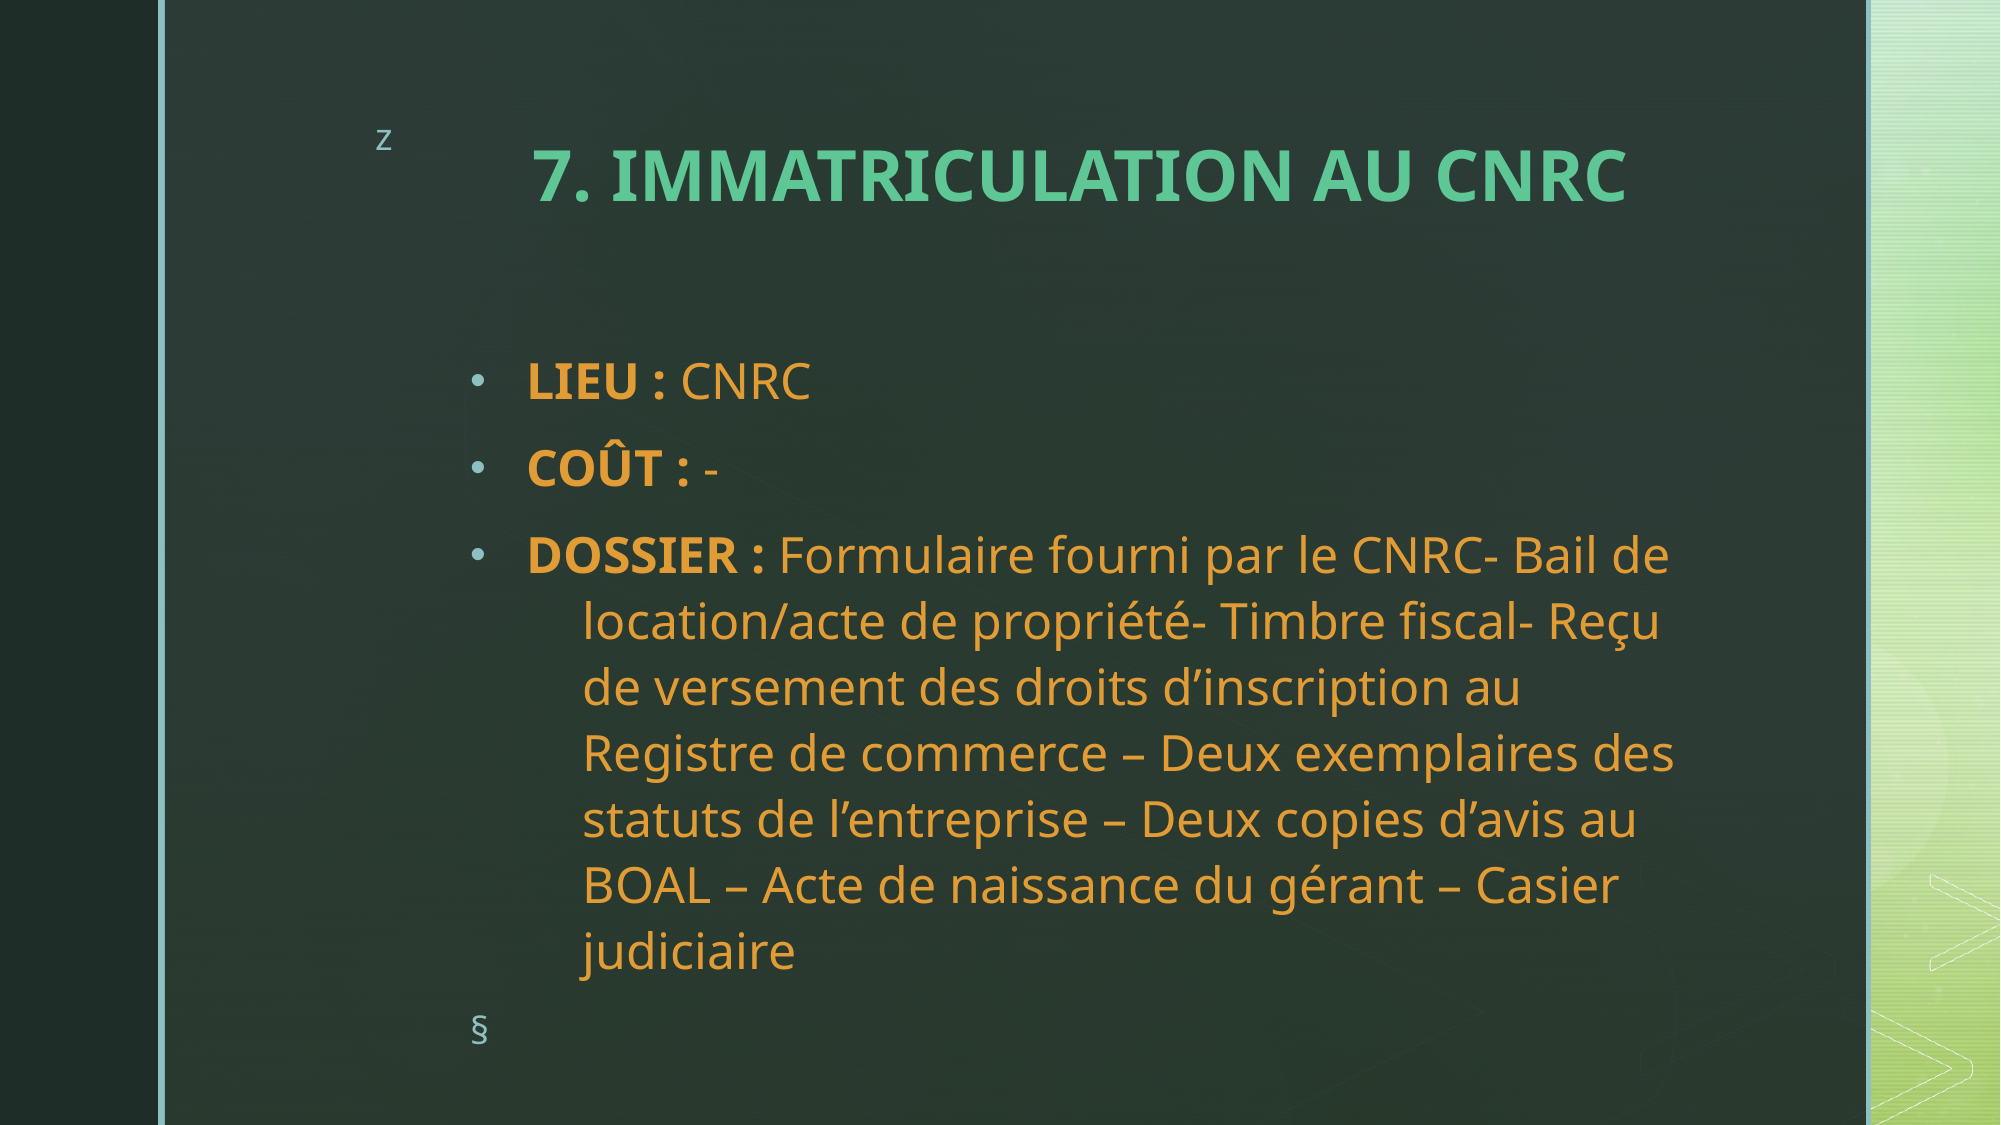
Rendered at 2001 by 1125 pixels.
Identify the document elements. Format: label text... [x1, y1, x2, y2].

title 7. IMMATRICULATION AU CNRC [428, 132, 1734, 310]
list LIEU : CNRC COÛT : - DOSSIER : Formulaire fourni par le CNRC- Bail de location/acte de propriété- Timbre fiscal- Reçu de versement des droits d’inscription au Registre de commerce – Deux exemplaires des statuts de l’entreprise – Deux copies d’avis au BOAL – Acte de naissance du gérant – Casier judiciaire [454, 336, 1734, 993]
